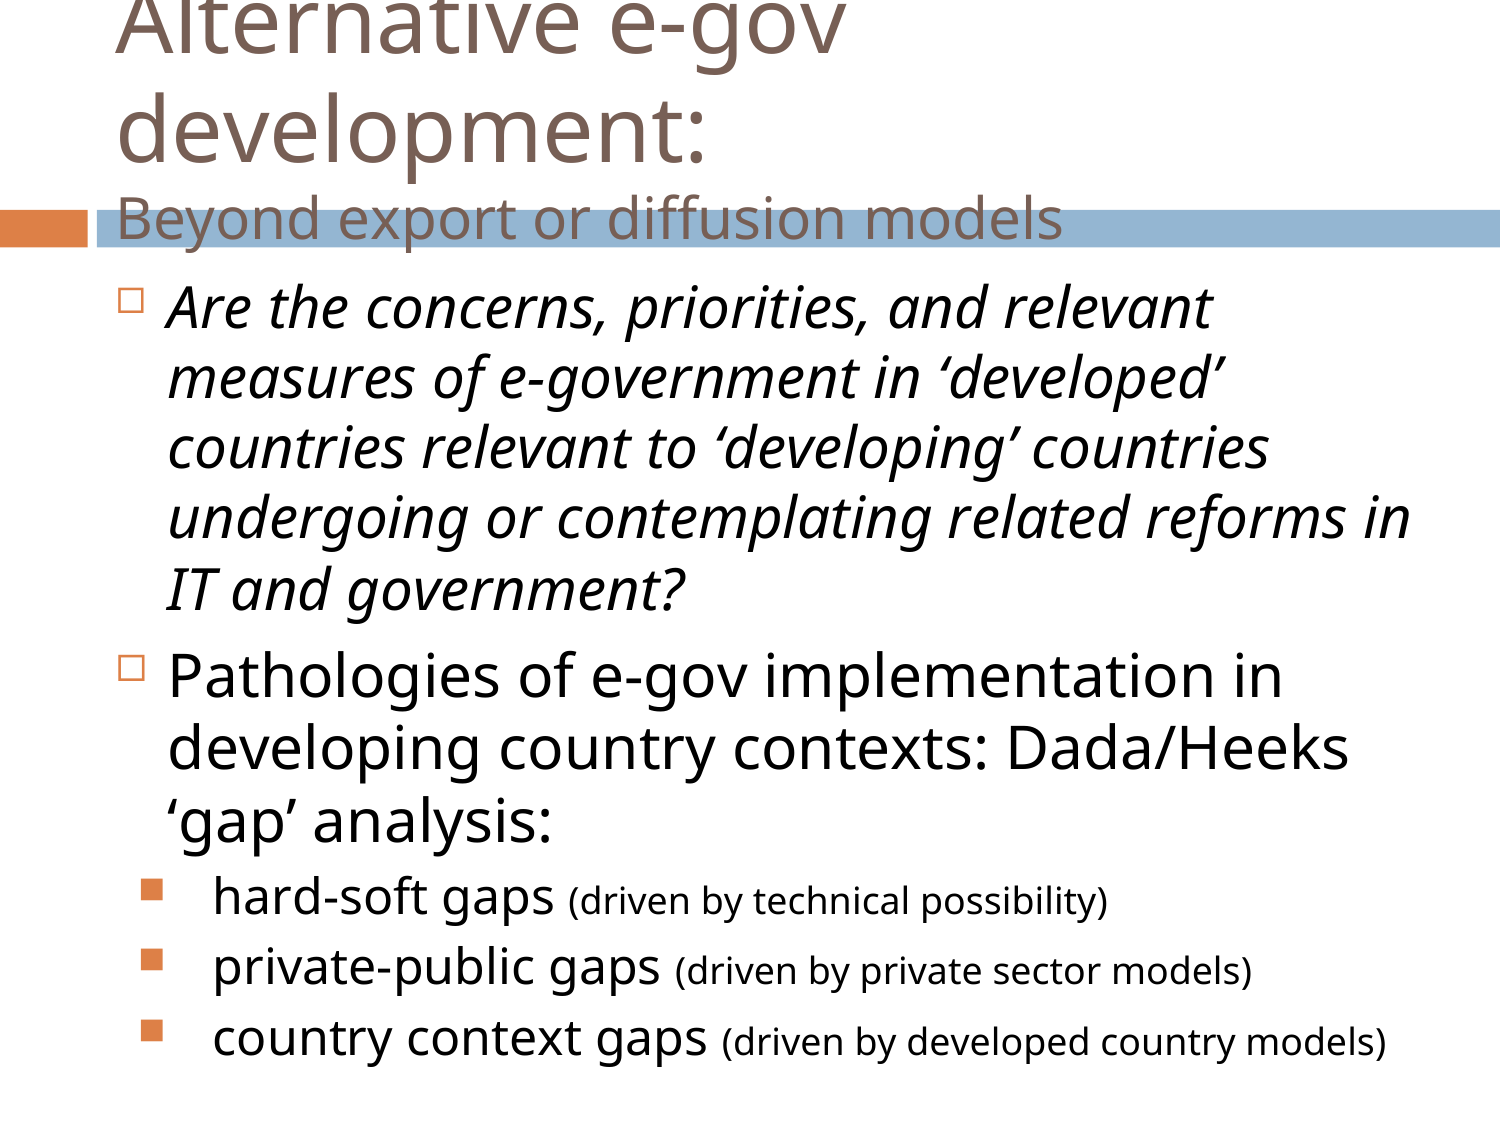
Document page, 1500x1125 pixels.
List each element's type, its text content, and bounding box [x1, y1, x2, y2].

title Alternative e-gov development: Beyond export or diffusion models [100, 8, 1438, 204]
list Are the concerns, priorities, and relevant measures of e-government in ‘developed’ countries relevant to ‘developing’ countries undergoing or contemplating related reforms in IT and government? Pathologies of e-gov implementation in developing country contexts: Dada/Heeks ‘gap’ analysis: hard-soft gaps (driven by technical possibility) private-public gaps (driven by private sector models) country context gaps (driven by developed country models) [100, 262, 1438, 1001]
